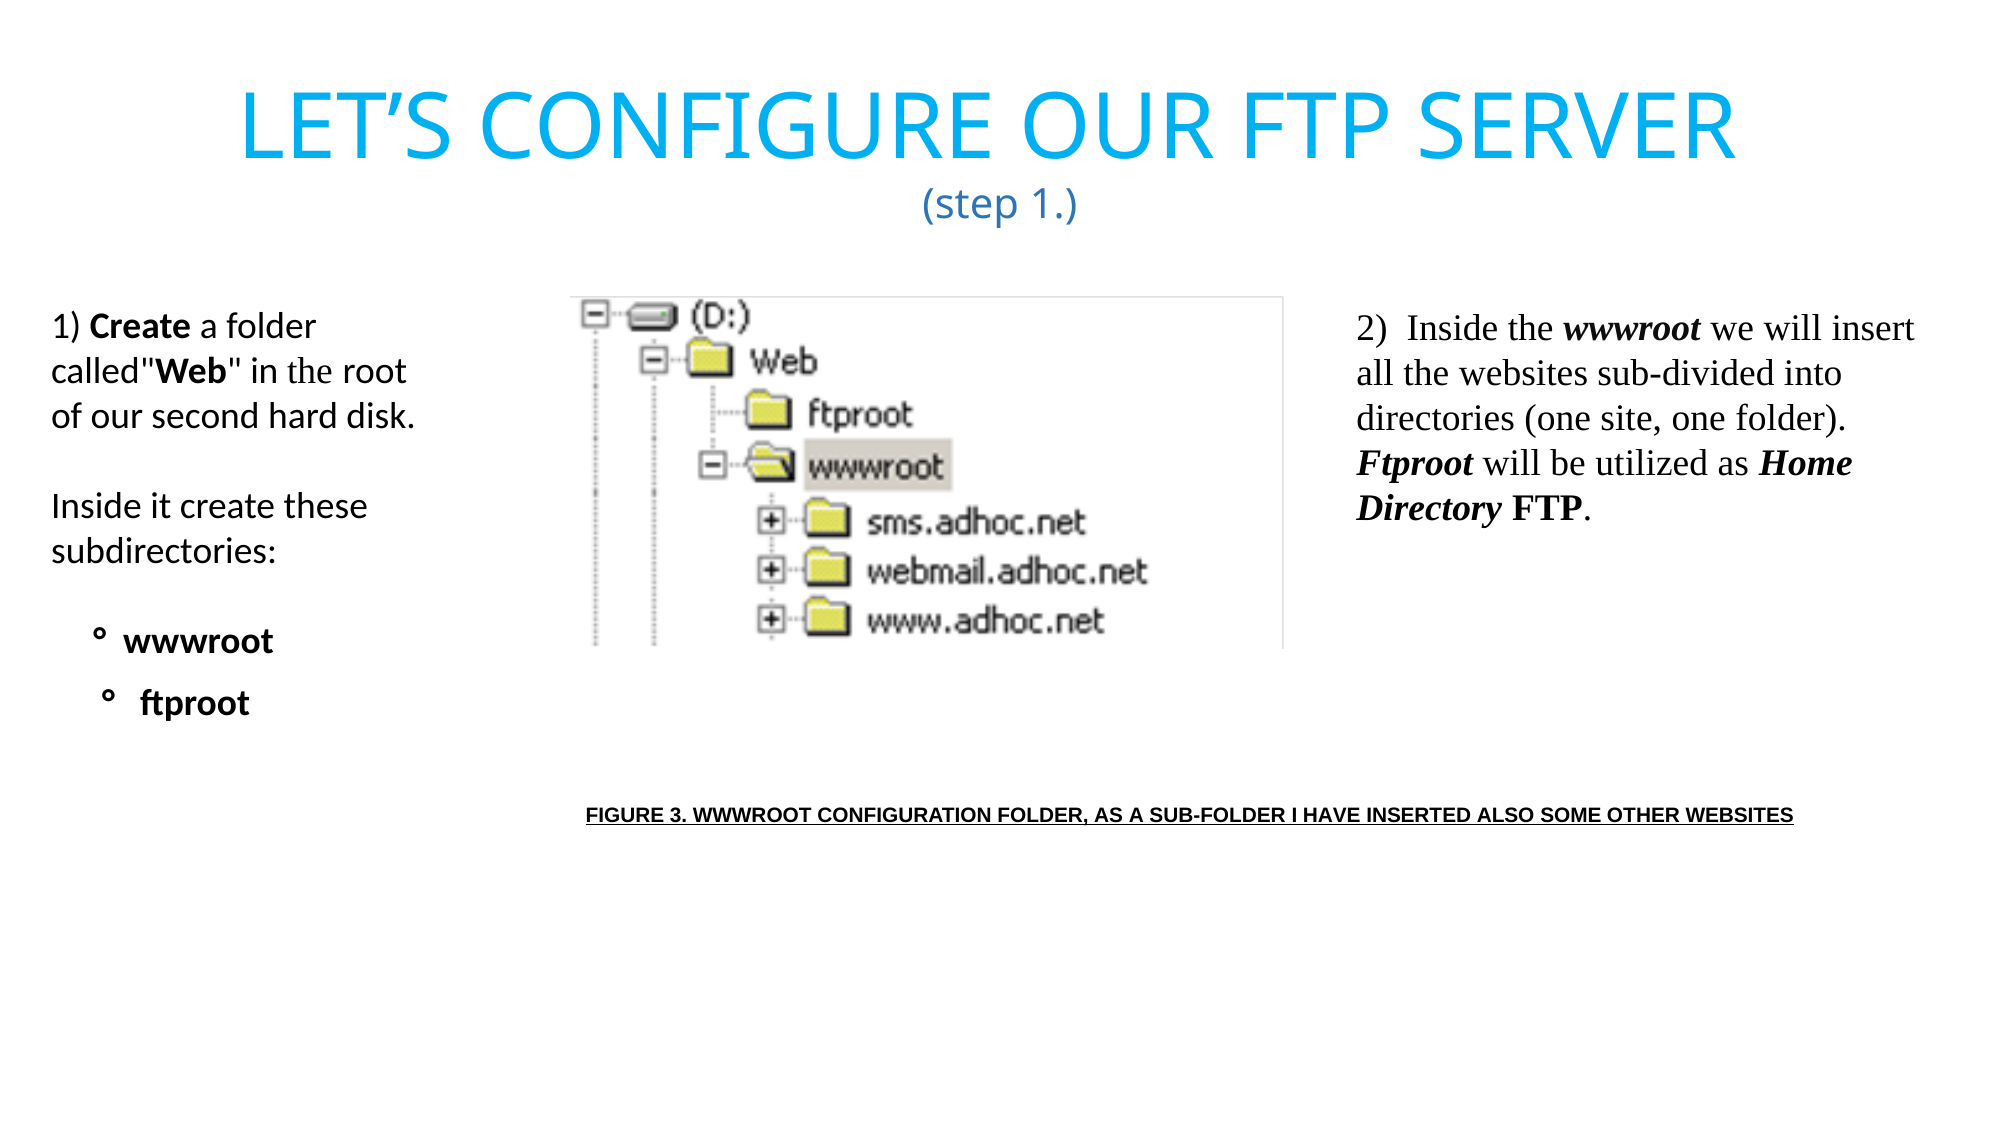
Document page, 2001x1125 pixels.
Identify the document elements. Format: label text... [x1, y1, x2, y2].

title LET’S CONFIGURE OUR FTP SERVER (step 1.) [137, 59, 1863, 278]
text_box FIGURE 3. WWWROOT CONFIGURATION FOLDER, AS A SUB-FOLDER I HAVE INSERTED ALSO SOME OTHER WEBSITES [571, 794, 1862, 834]
picture [570, 295, 1286, 649]
text_box 1) Create a folder called"Web" in the root of our second hard disk. Inside it create these subdirectories: ° wwwroot ° ftproot [36, 293, 446, 731]
text_box 2) Inside the wwwroot we will insert all the websites sub-divided into directories (one site, one folder). Ftproot will be utilized as Home Directory FTP. [1341, 295, 1971, 535]
